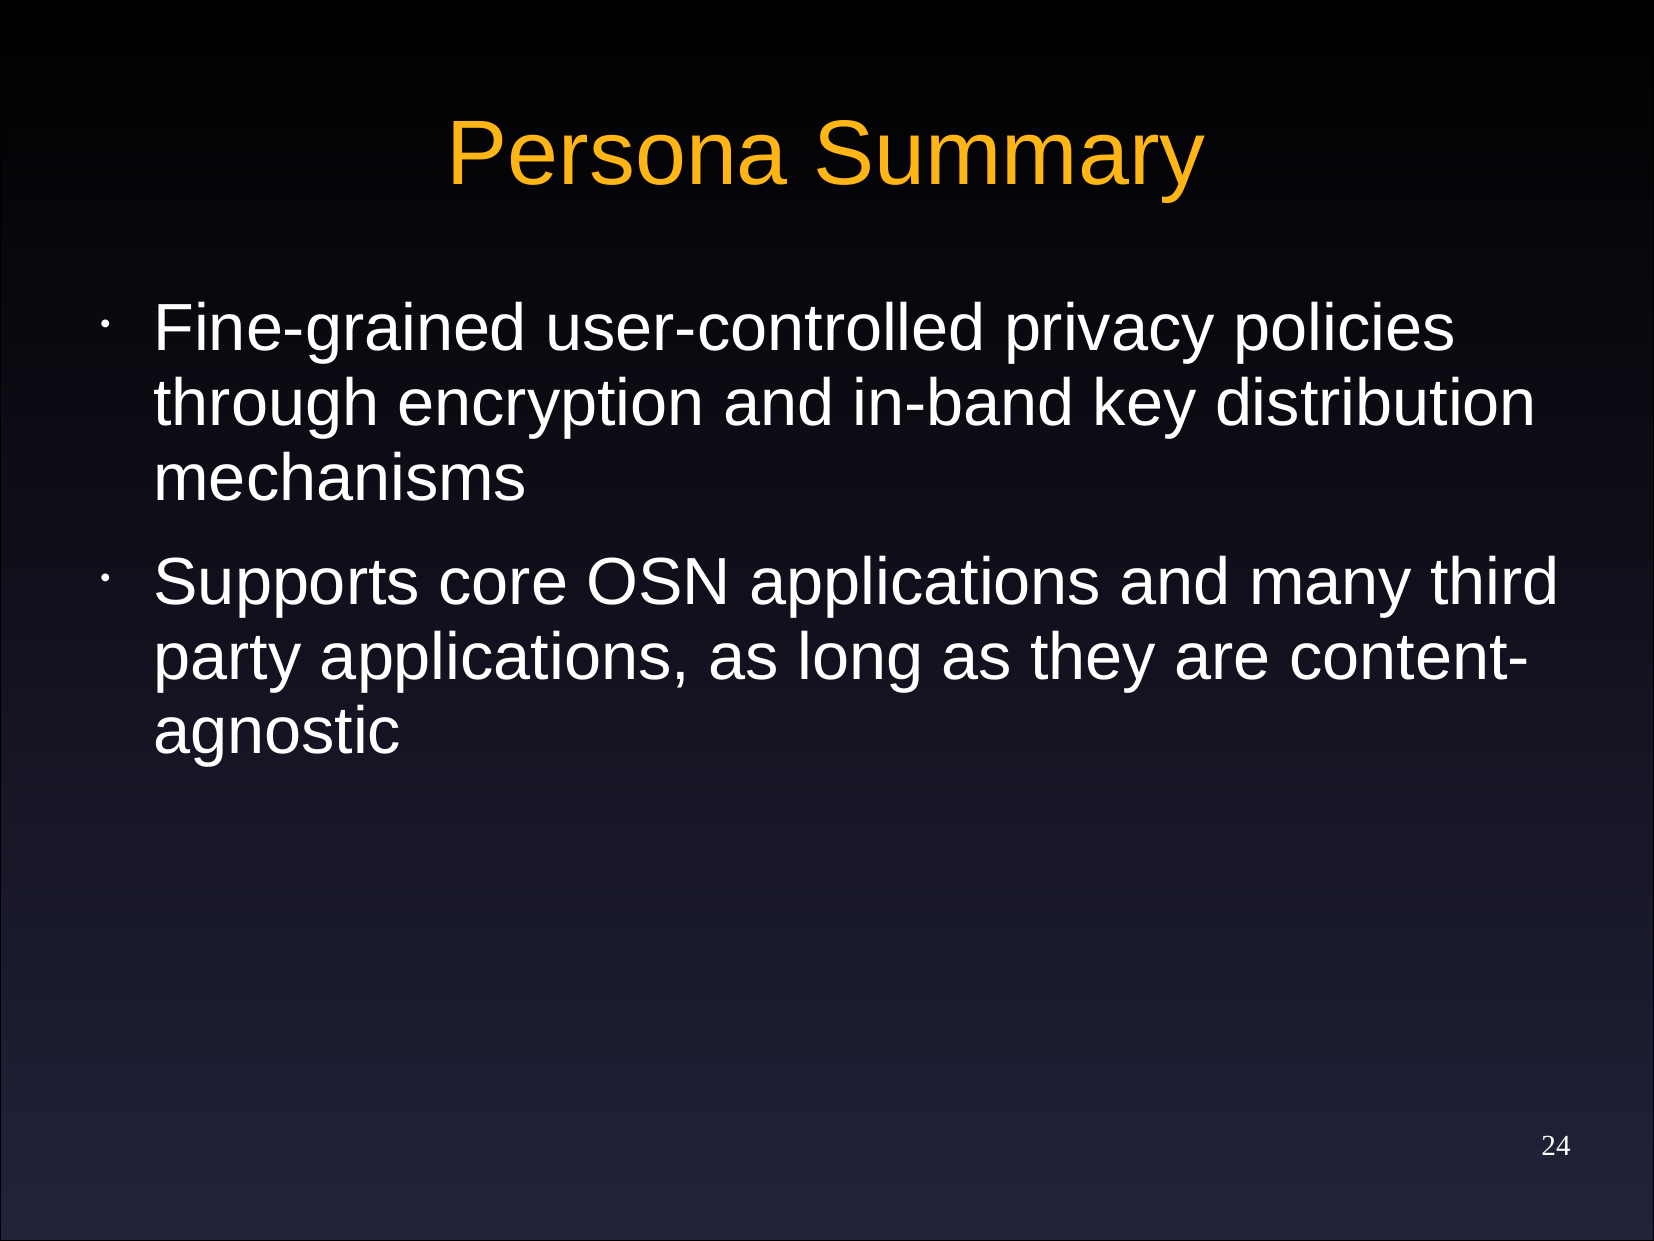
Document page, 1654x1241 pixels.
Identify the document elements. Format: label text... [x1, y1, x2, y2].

title Persona Summary [82, 49, 1571, 257]
list Fine-grained user-controlled privacy policies through encryption and in-band key distribution mechanisms Supports core OSN applications and many third party applications, as long as they are content-agnostic [82, 290, 1571, 1109]
